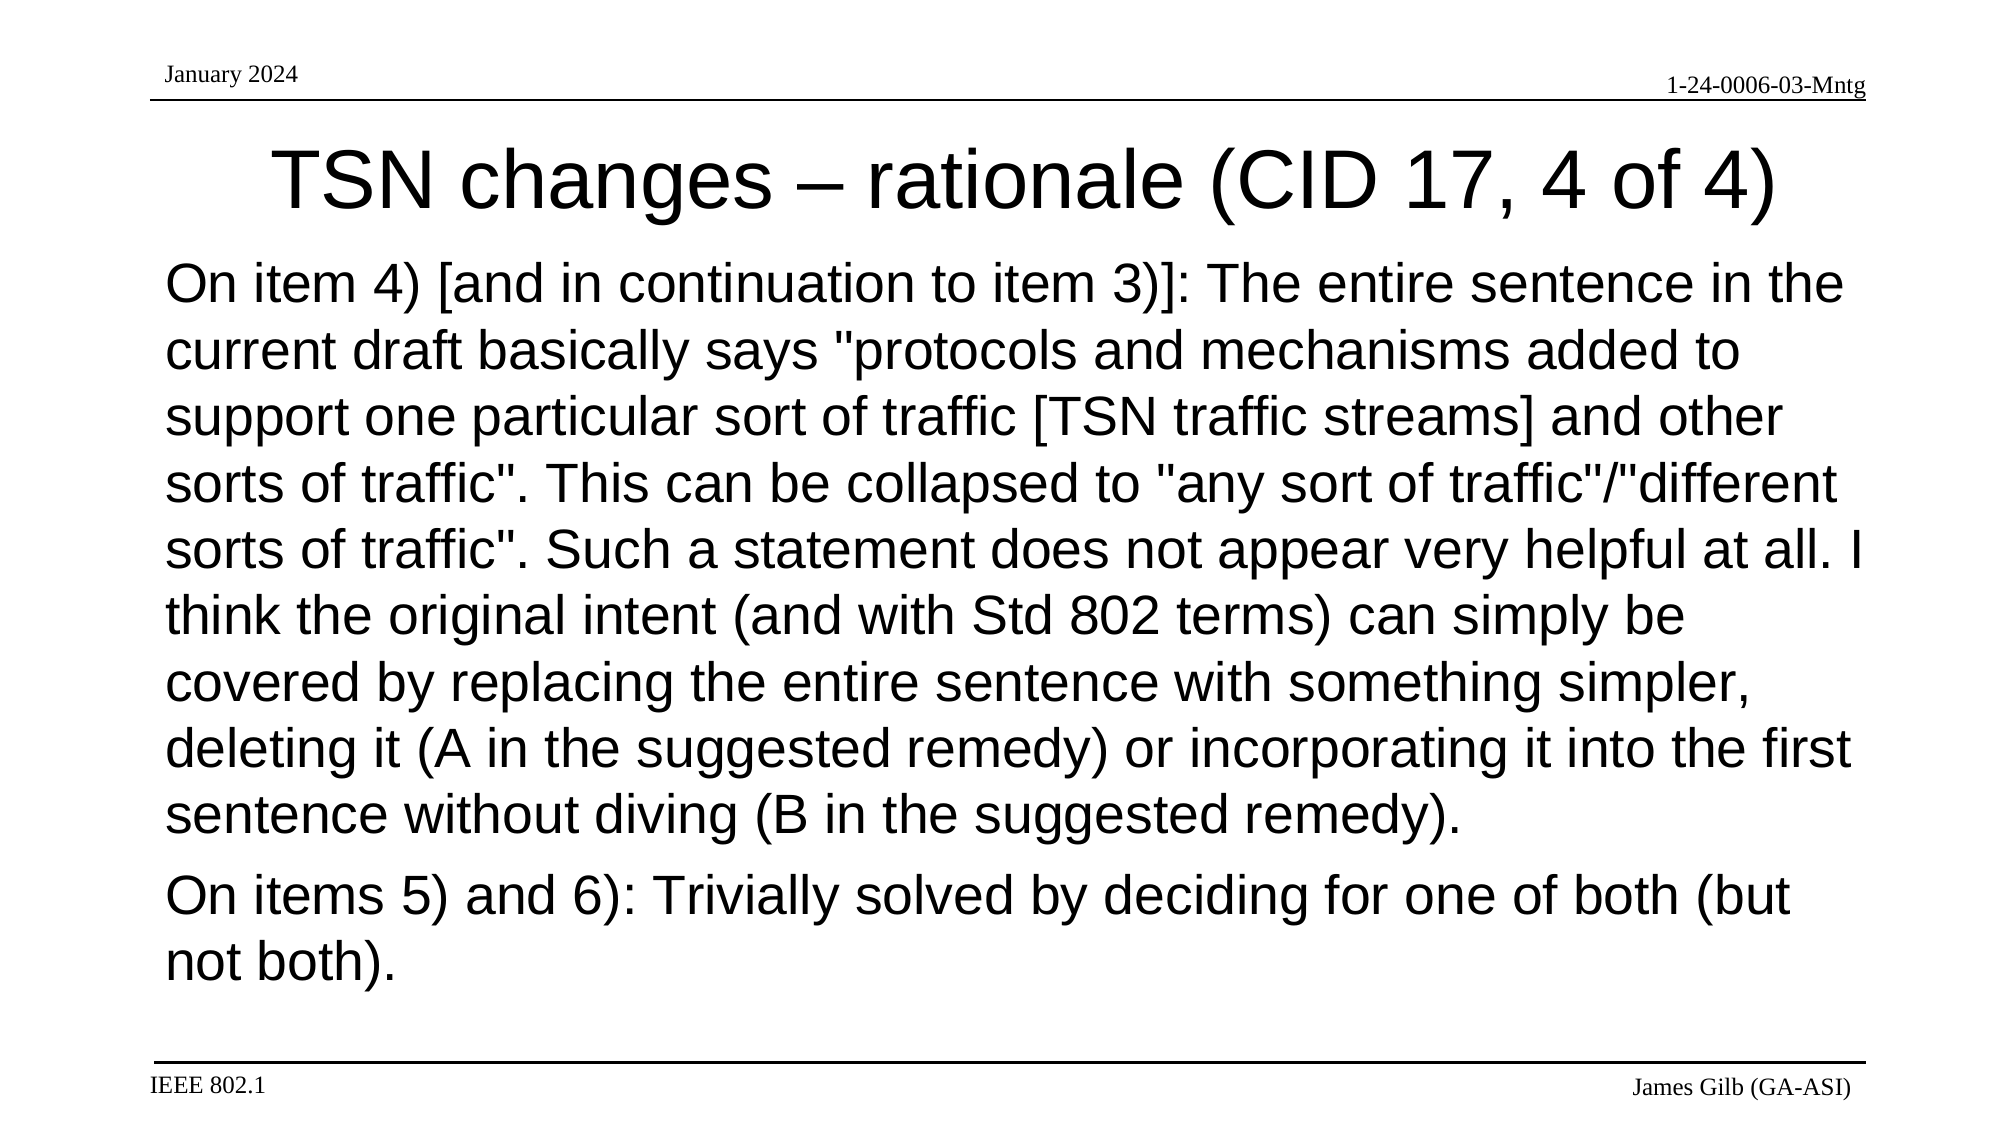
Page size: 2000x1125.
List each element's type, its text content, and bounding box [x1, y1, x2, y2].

title TSN changes – rationale (CID 17, 4 of 4) [150, 112, 1900, 238]
list On item 4) [and in continuation to item 3)]: The entire sentence in the current draft basically says "protocols and mechanisms added to support one particular sort of traffic [TSN traffic streams] and other sorts of traffic". This can be collapsed to "any sort of traffic"/"different sorts of traffic". Such a statement does not appear very helpful at all. I think the original intent (and with Std 802 terms) can simply be covered by replacing the entire sentence with something simpler, deleting it (A in the suggested remedy) or incorporating it into the first sentence without diving (B in the suggested remedy). On items 5) and 6): Trivially solved by deciding for one of both (but not both). [149, 239, 1900, 1051]
